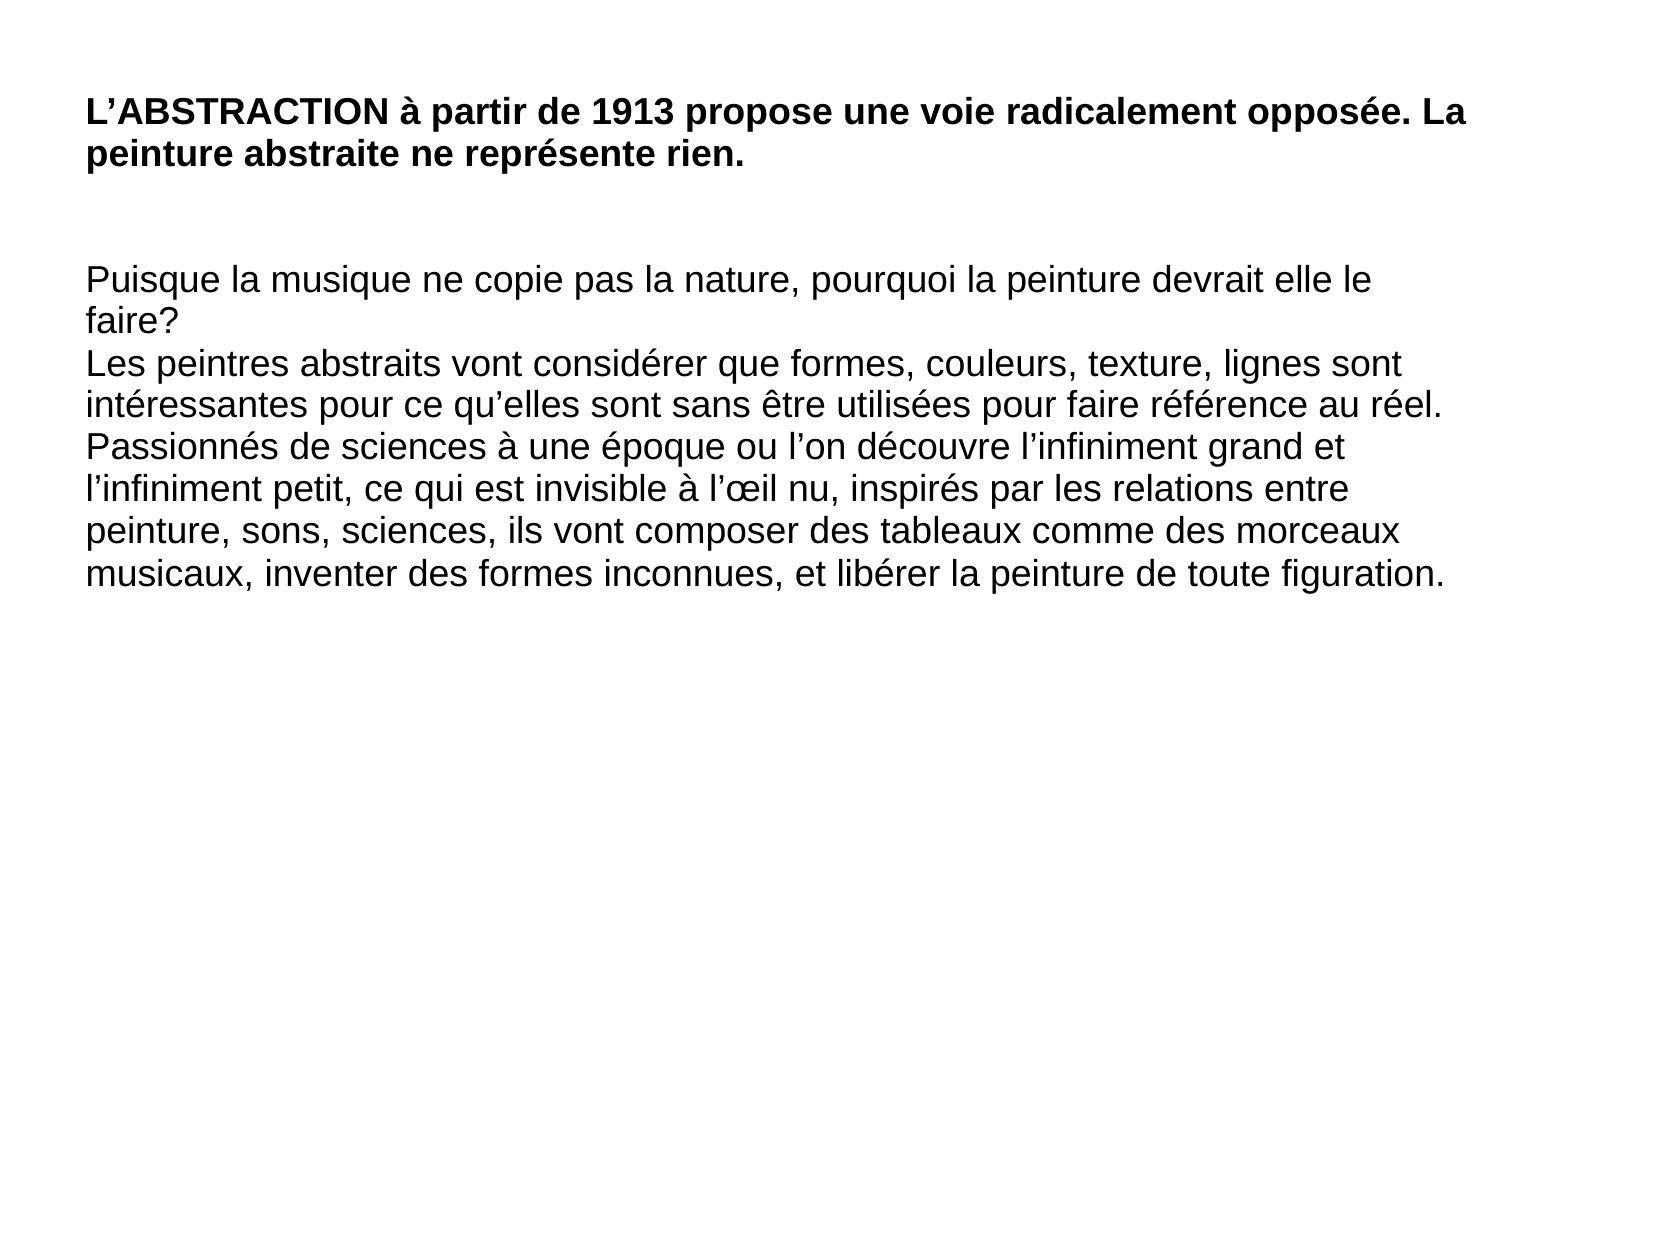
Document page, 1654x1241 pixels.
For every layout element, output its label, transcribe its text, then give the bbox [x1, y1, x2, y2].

text_box L’ABSTRACTION à partir de 1913 propose une voie radicalement opposée. La peinture abstraite ne représente rien. Puisque la musique ne copie pas la nature, pourquoi la peinture devrait elle le faire? Les peintres abstraits vont considérer que formes, couleurs, texture, lignes sont intéressantes pour ce qu’elles sont sans être utilisées pour faire référence au réel. Passionnés de sciences à une époque ou l’on découvre l’infiniment grand et l’infiniment petit, ce qui est invisible à l’œil nu, inspirés par les relations entre peinture, sons, sciences, ils vont composer des tableaux comme des morceaux musicaux, inventer des formes inconnues, et libérer la peinture de toute figuration. [70, 82, 1489, 689]
